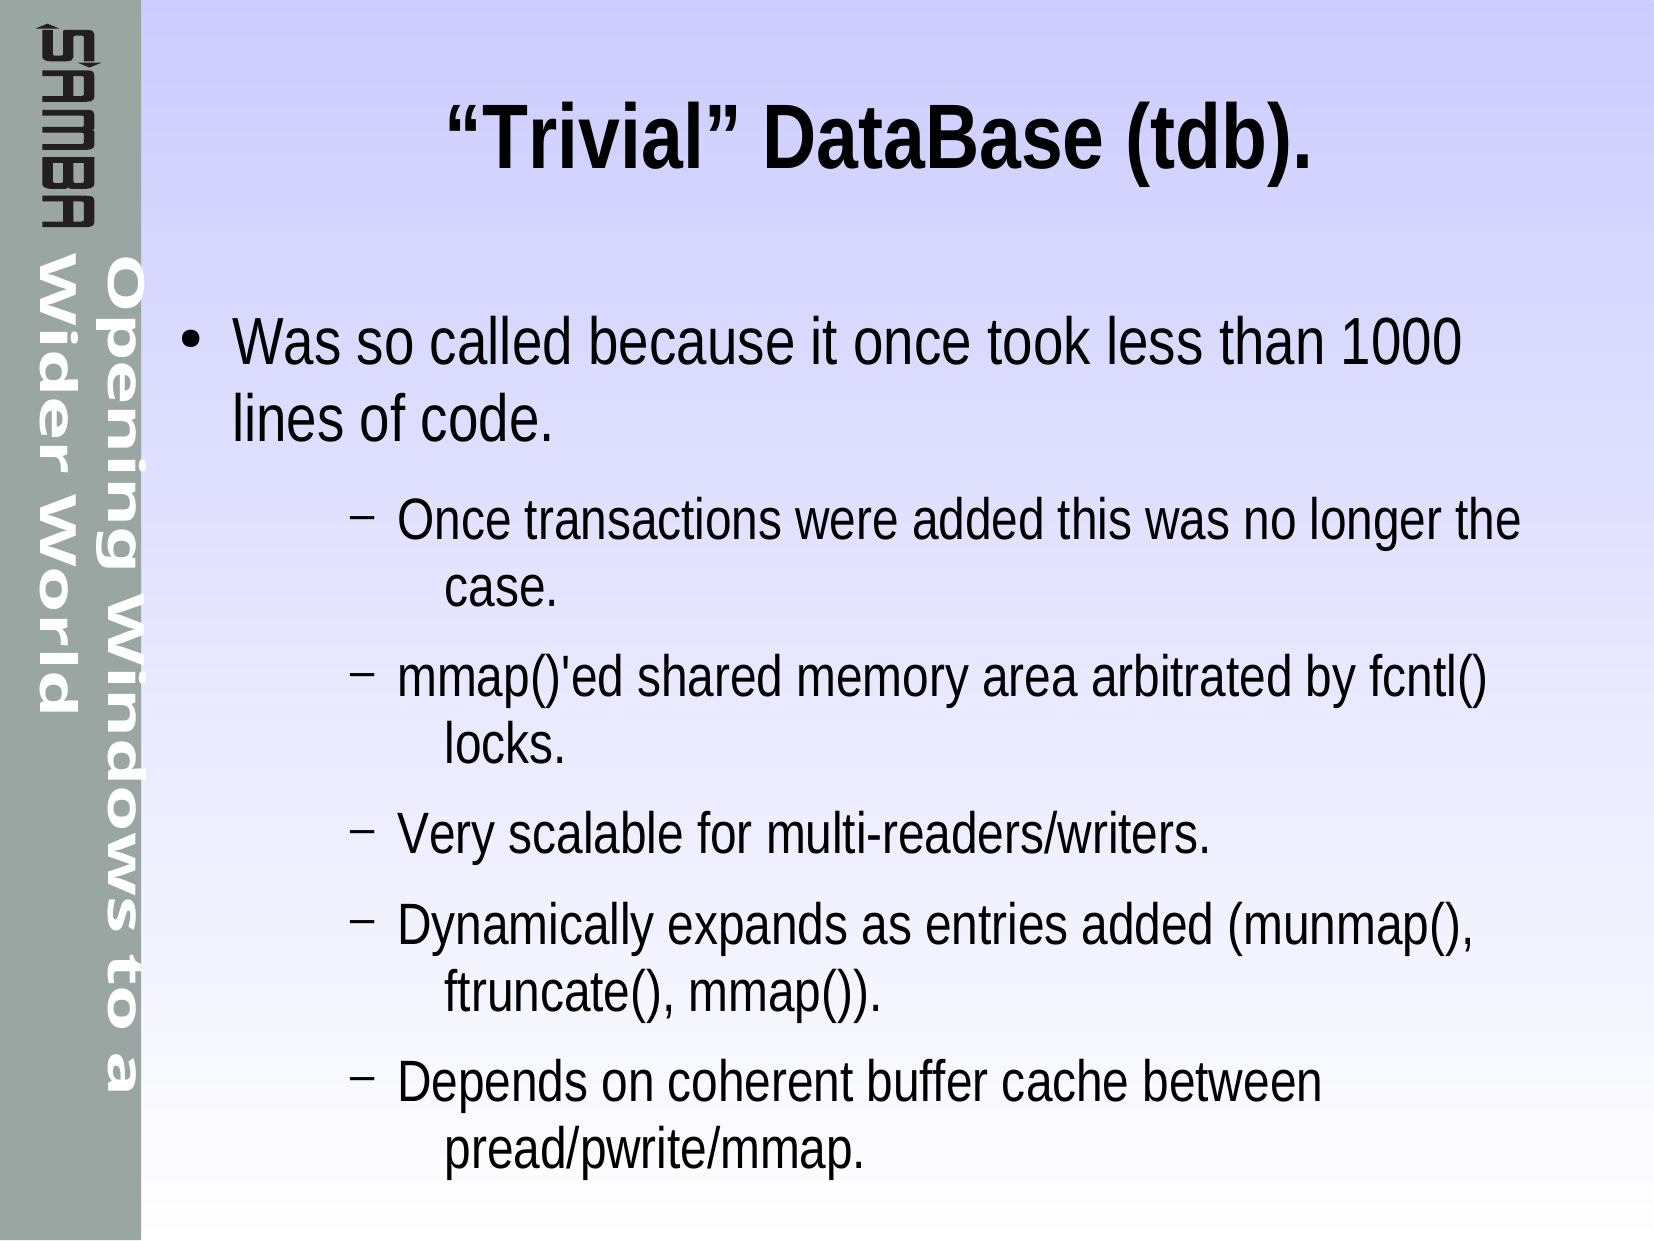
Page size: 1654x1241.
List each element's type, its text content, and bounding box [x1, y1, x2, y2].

list Was so called because it once took less than 1000 lines of code. Once transactions were added this was no longer the case. mmap()'ed shared memory area arbitrated by fcntl() locks. Very scalable for multi-readers/writers. Dynamically expands as entries added (munmap(), ftruncate(), mmap()). Depends on coherent buffer cache between pread/pwrite/mmap. [161, 302, 1574, 1211]
title “Trivial” DataBase (tdb). [173, 31, 1586, 239]
